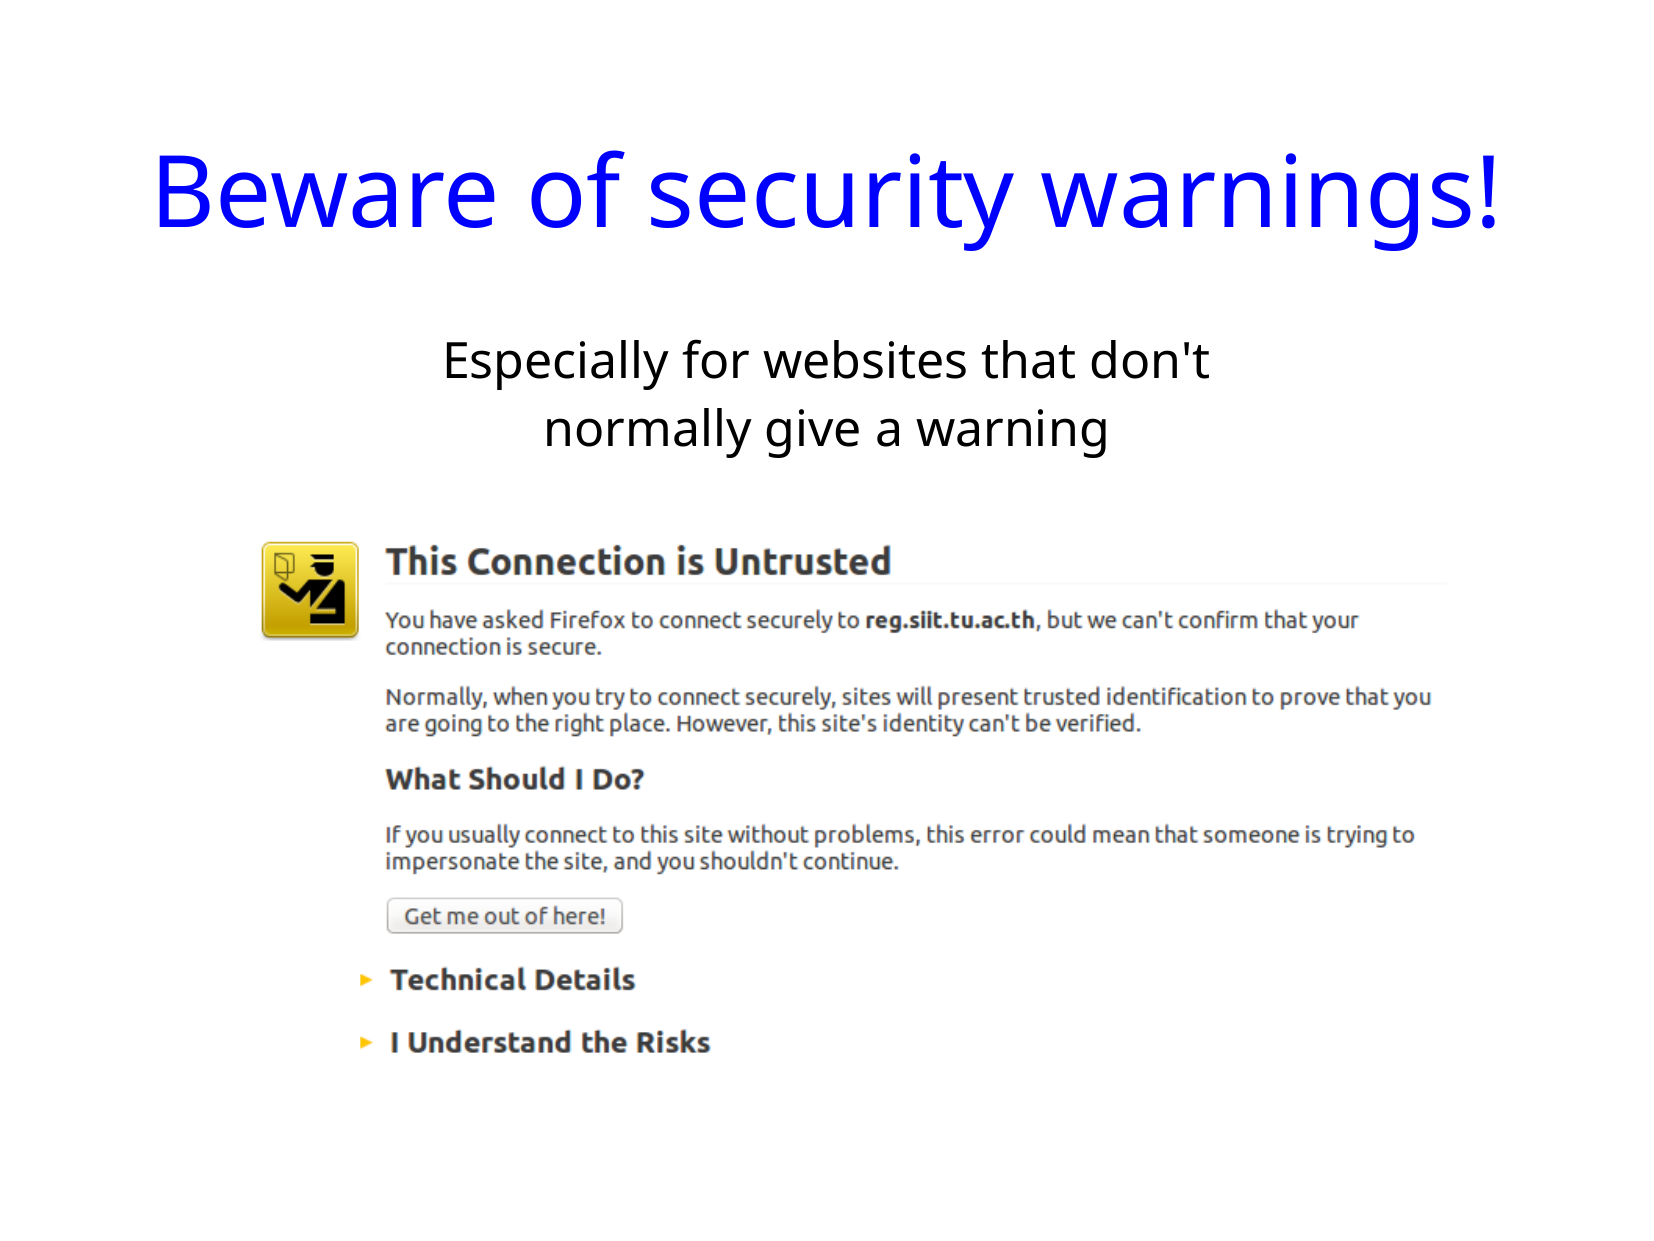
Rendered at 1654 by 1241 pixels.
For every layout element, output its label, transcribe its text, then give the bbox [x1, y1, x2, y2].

subtitle Beware of security warnings! Especially for websites that don't normally give a warning [82, 49, 1571, 1010]
picture [248, 525, 1447, 1078]
